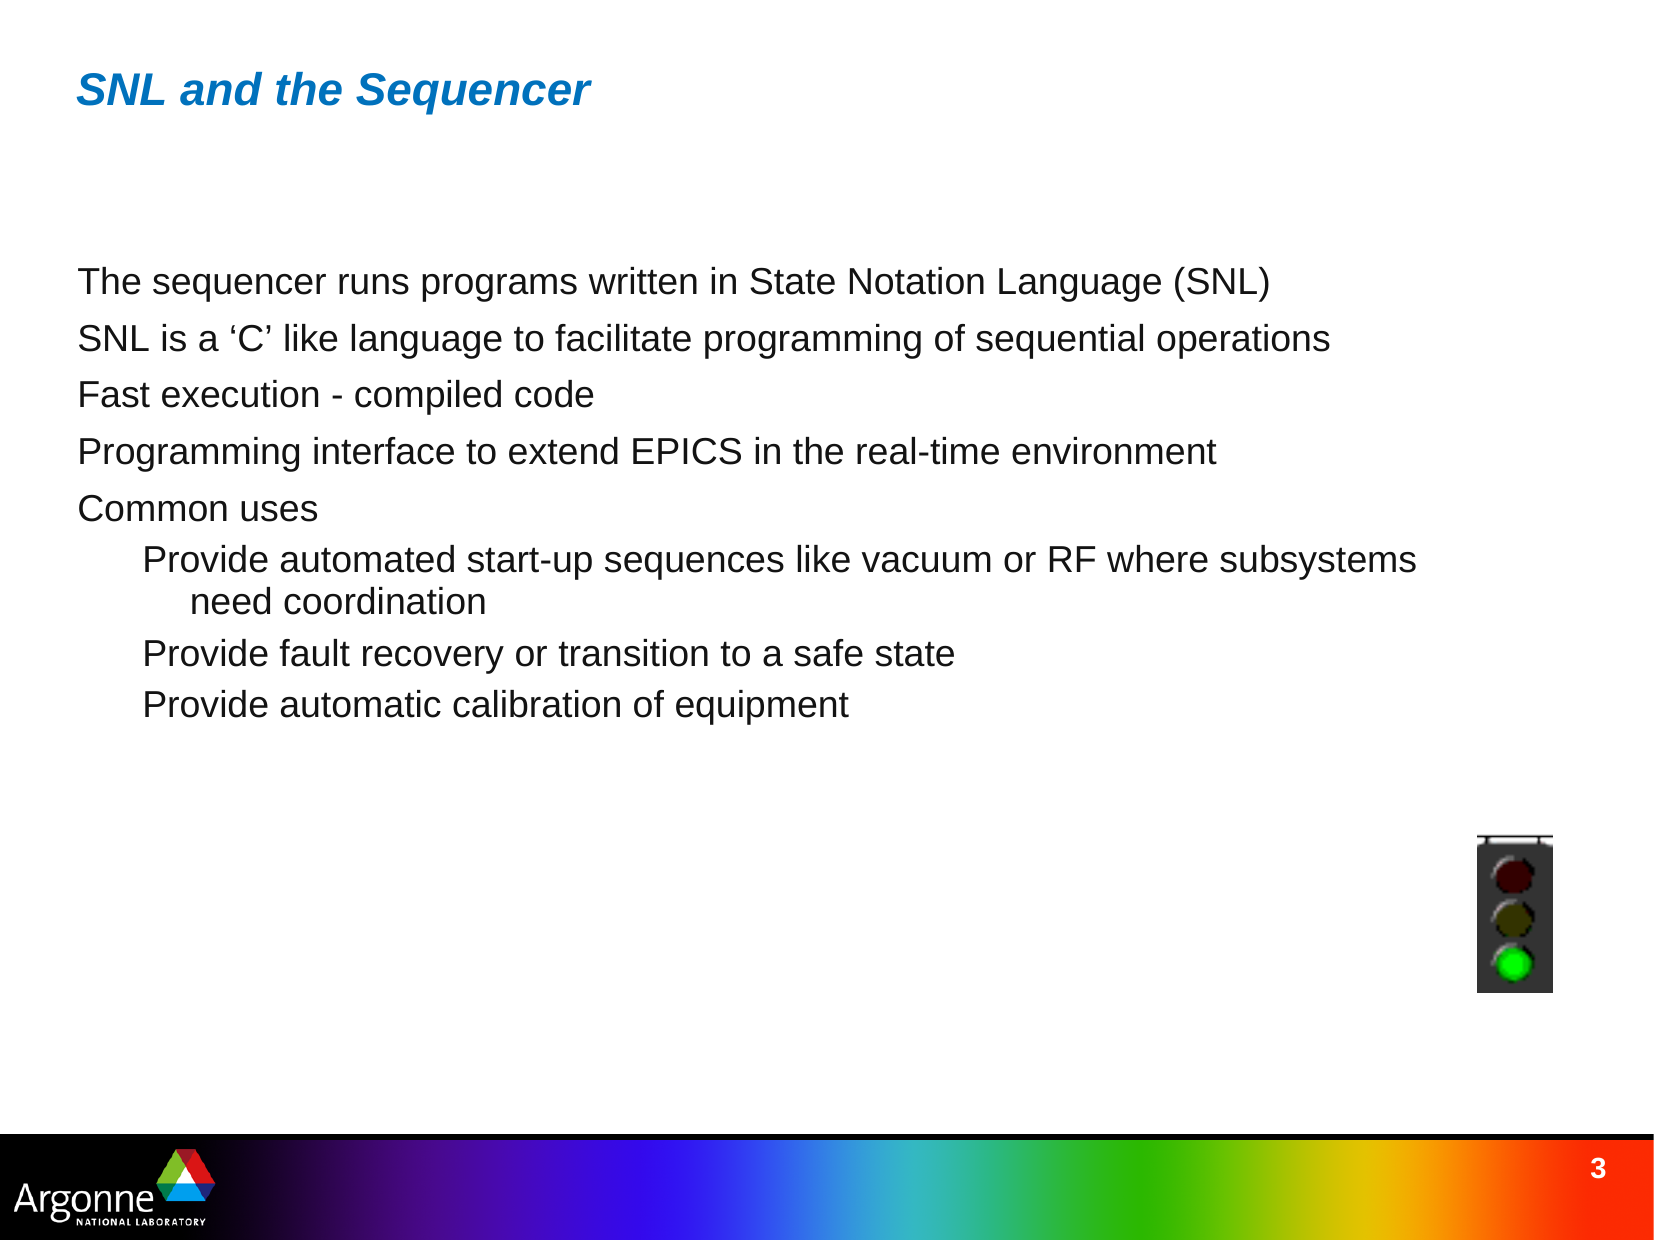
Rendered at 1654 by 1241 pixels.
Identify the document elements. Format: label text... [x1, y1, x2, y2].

title SNL and the Sequencer [61, 45, 1500, 123]
list The sequencer runs programs written in State Notation Language (SNL) SNL is a ‘C’ like language to facilitate programming of sequential operations Fast execution - compiled code Programming interface to extend EPICS in the real-time environment Common uses Provide automated start-up sequences like vacuum or RF where subsystems need coordination Provide fault recovery or transition to a safe state Provide automatic calibration of equipment [62, 253, 1498, 993]
picture [0, 1134, 1654, 1240]
picture [1477, 833, 1553, 993]
